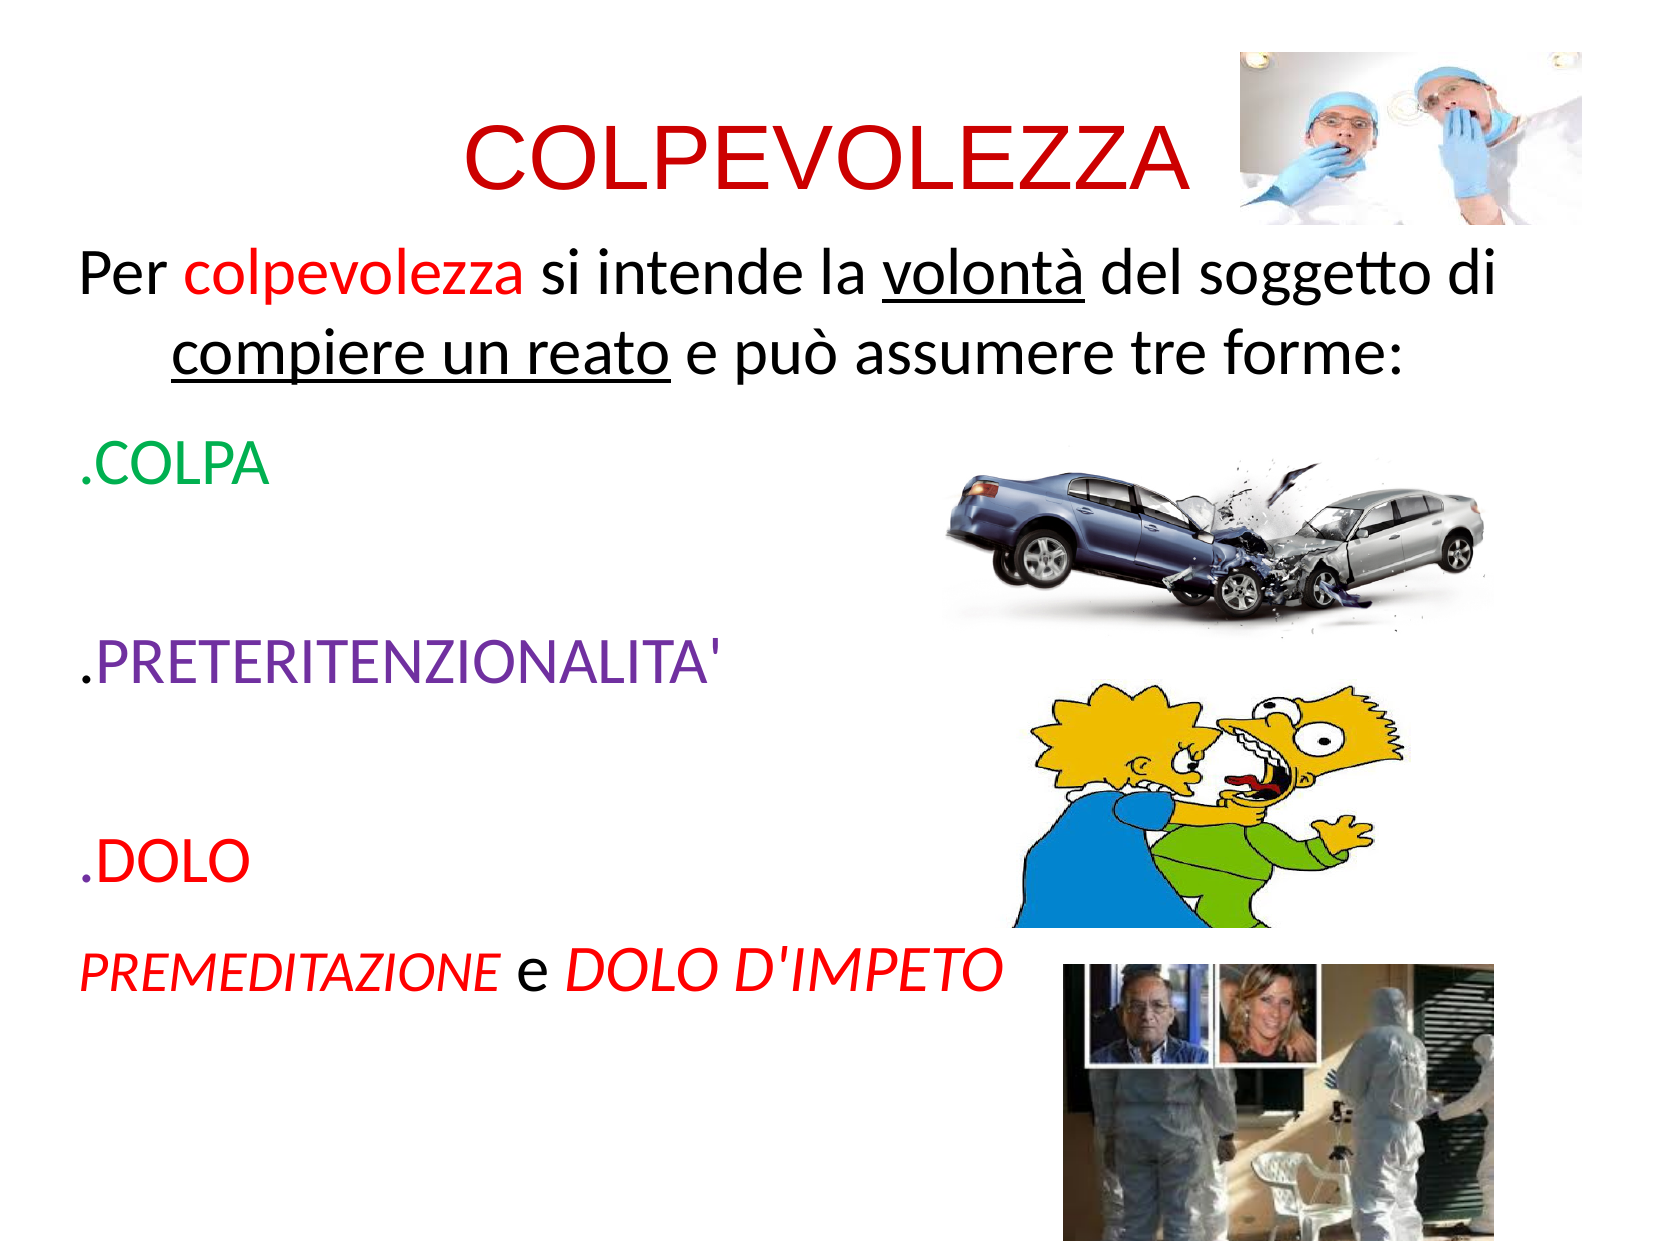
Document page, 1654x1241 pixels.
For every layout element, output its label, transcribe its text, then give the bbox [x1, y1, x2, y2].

picture [1240, 53, 1582, 225]
picture [985, 679, 1411, 928]
list Per colpevolezza si intende la volontà del soggetto di compiere un reato e può assumere tre forme: .COLPA .PRETERITENZIONALITA' .DOLO PREMEDITAZIONE e DOLO D'IMPETO [78, 228, 1567, 1241]
picture [1063, 964, 1494, 1241]
picture [938, 444, 1494, 646]
title COLPEVOLEZZA [82, 49, 1571, 257]
